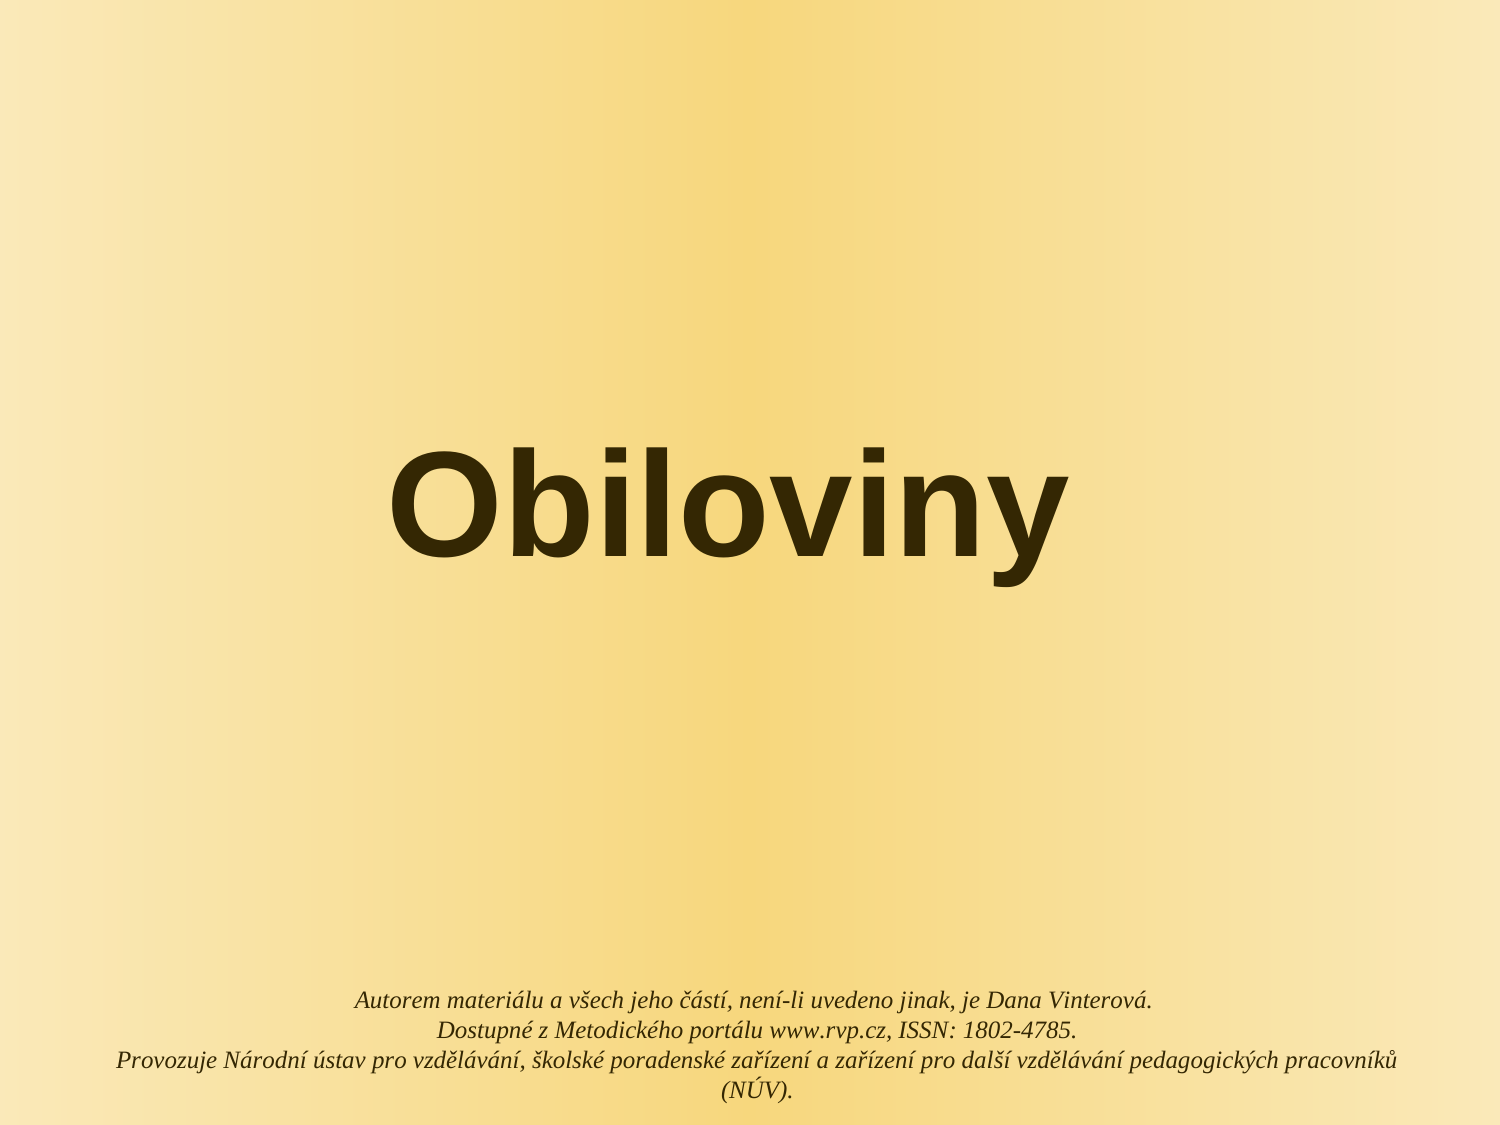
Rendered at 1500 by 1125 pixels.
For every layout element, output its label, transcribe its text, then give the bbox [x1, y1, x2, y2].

text_box Autorem materiálu a všech jeho částí, není-li uvedeno jinak, je Dana Vinterová. Dostupné z Metodického portálu www.rvp.cz, ISSN: 1802-4785. Provozuje Národní ústav pro vzdělávání, školské poradenské zařízení a zařízení pro další vzdělávání pedagogických pracovníků (NÚV). [64, 976, 1450, 1112]
title Obiloviny [301, 338, 1157, 655]
